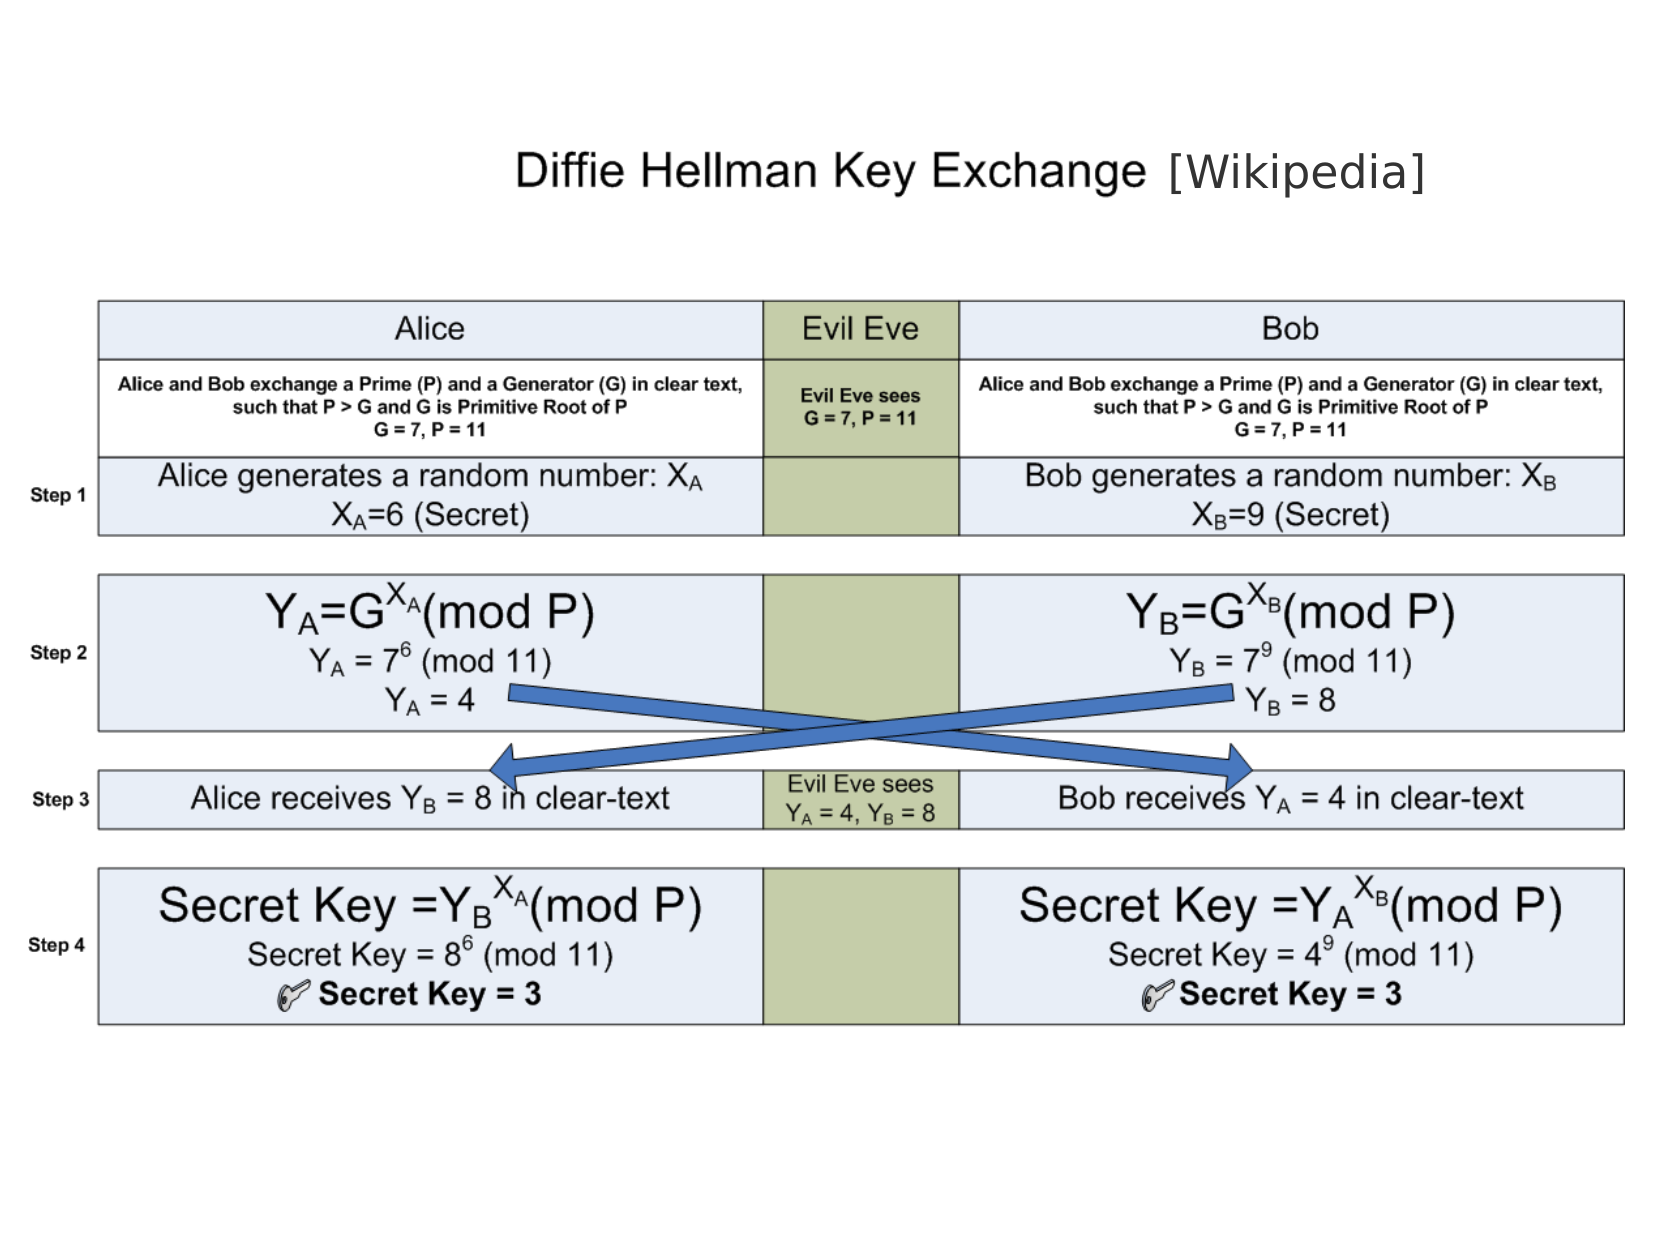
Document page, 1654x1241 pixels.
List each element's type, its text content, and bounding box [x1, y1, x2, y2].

picture [28, 135, 1625, 1106]
text_box [Wikipedia] [1152, 138, 1442, 207]
